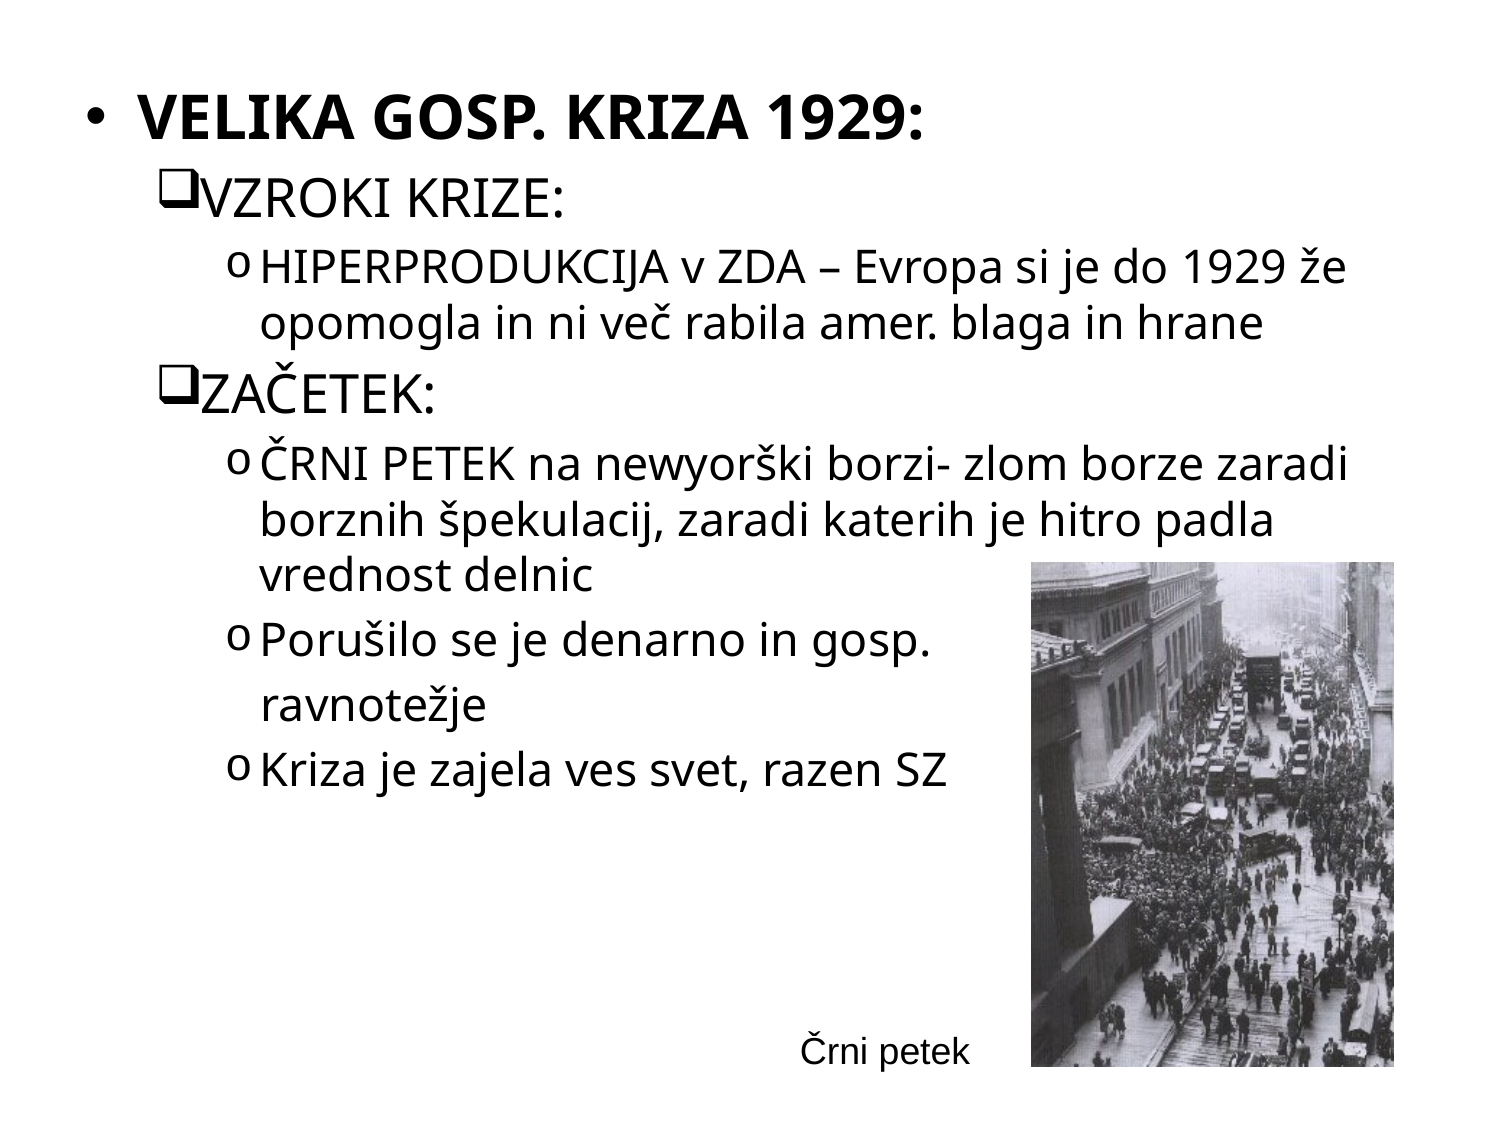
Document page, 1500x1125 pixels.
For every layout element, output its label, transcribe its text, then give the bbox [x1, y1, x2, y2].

text_box Črni petek [785, 1019, 1008, 1080]
list VELIKA GOSP. KRIZA 1929: VZROKI KRIZE: HIPERPRODUKCIJA v ZDA – Evropa si je do 1929 že opomogla in ni več rabila amer. blaga in hrane ZAČETEK: ČRNI PETEK na newyorški borzi- zlom borze zaradi borznih špekulacij, zaradi katerih je hitro padla vrednost delnic Porušilo se je denarno in gosp. ravnotežje Kriza je zajela ves svet, razen SZ [70, 70, 1421, 813]
picture [1031, 562, 1394, 1067]
